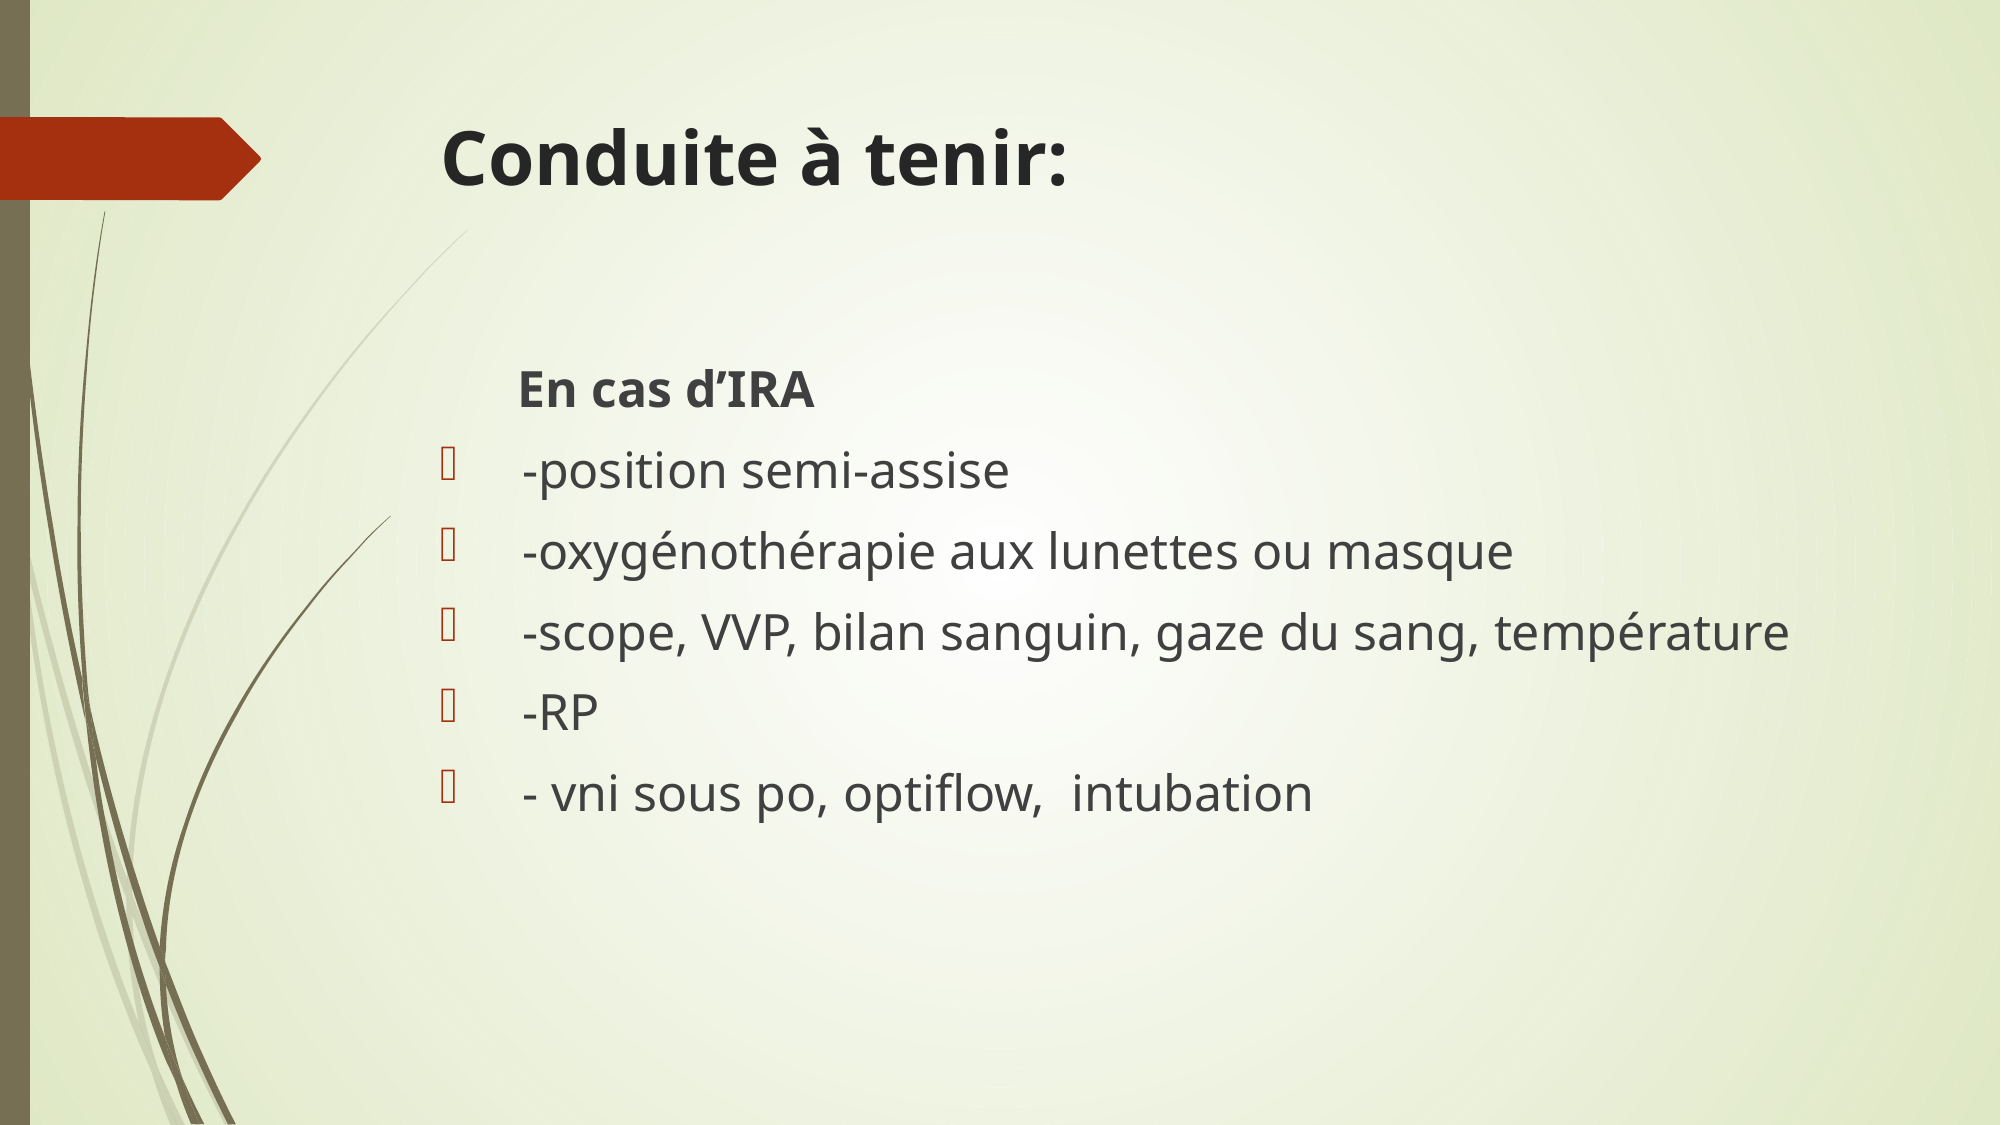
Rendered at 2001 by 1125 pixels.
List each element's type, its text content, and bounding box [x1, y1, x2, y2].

title Conduite à tenir: [425, 102, 1888, 313]
list En cas d’IRA -position semi-assise -oxygénothérapie aux lunettes ou masque -scope, VVP, bilan sanguin, gaze du sang, température -RP - vni sous po, optiflow, intubation [424, 350, 1888, 970]
